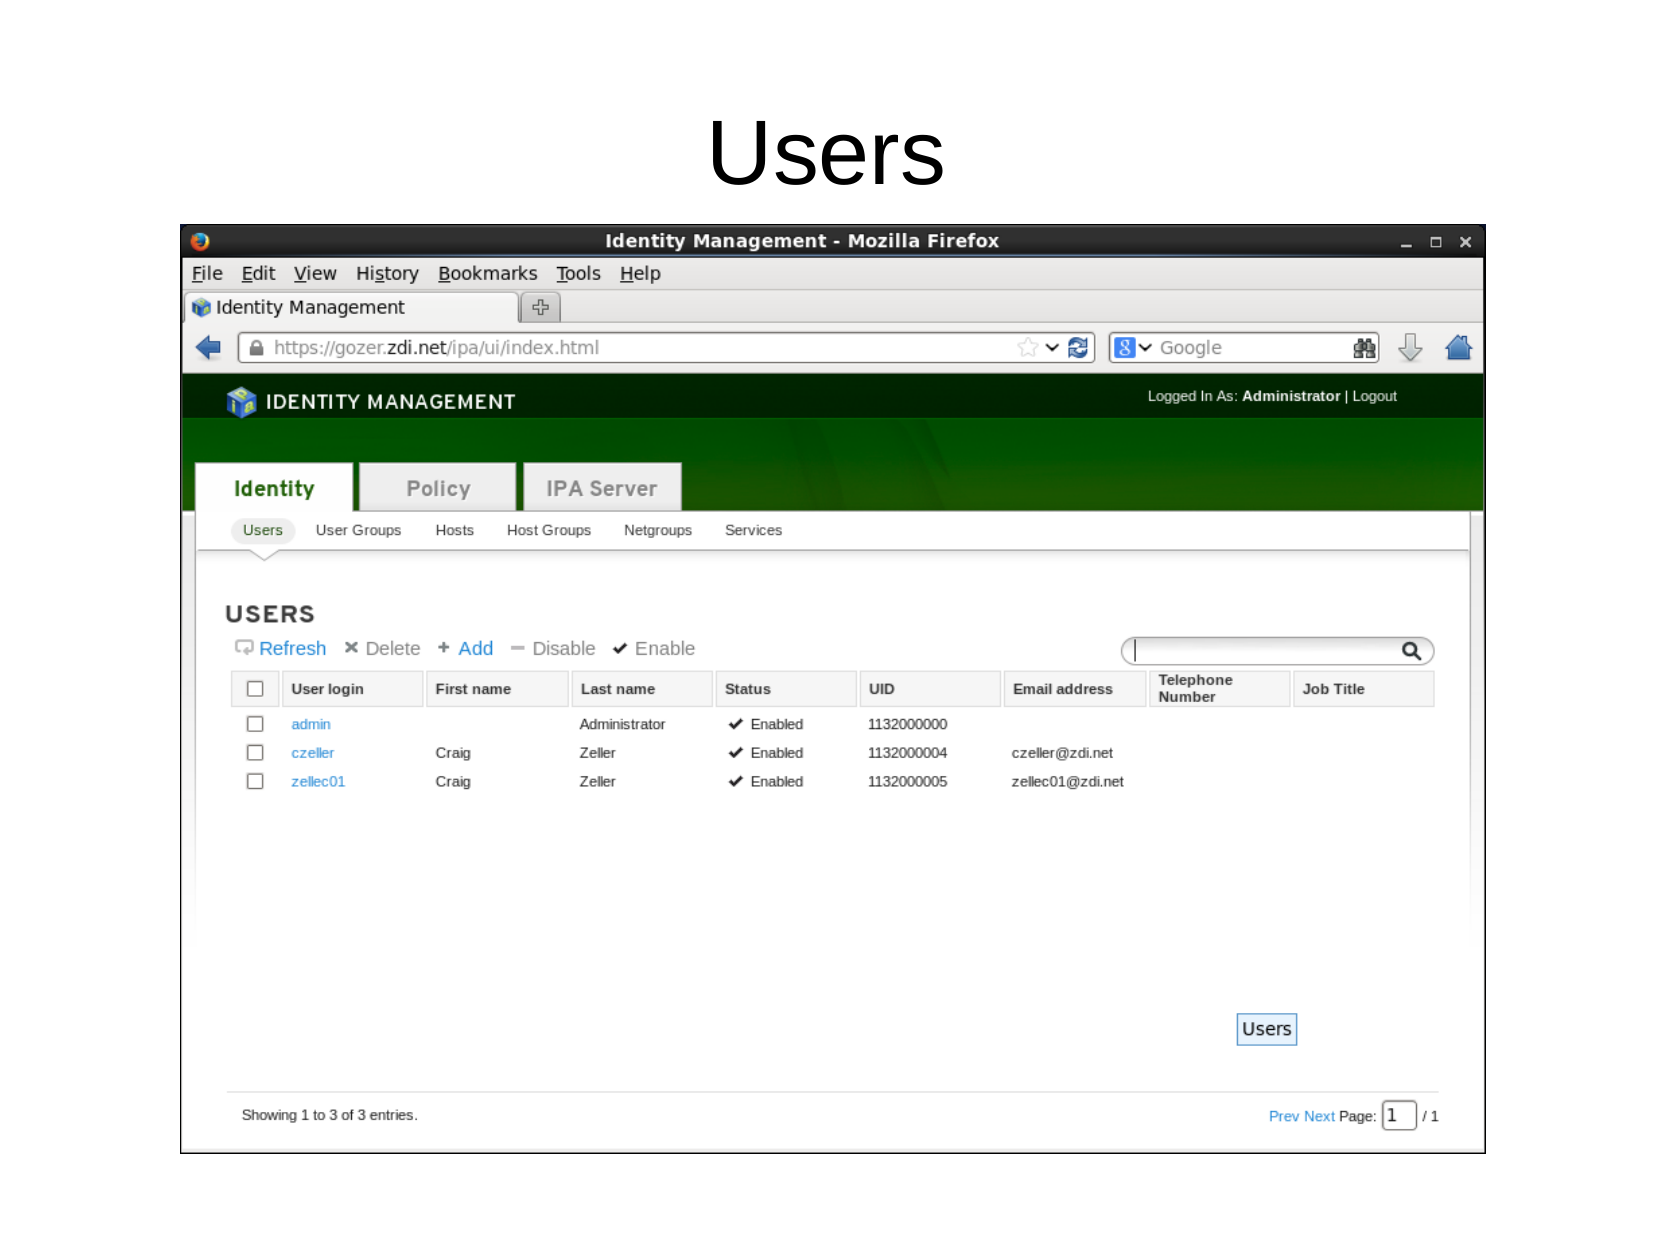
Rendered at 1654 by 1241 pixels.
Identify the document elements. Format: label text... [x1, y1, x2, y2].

title Users [82, 49, 1571, 257]
picture [180, 224, 1486, 1155]
